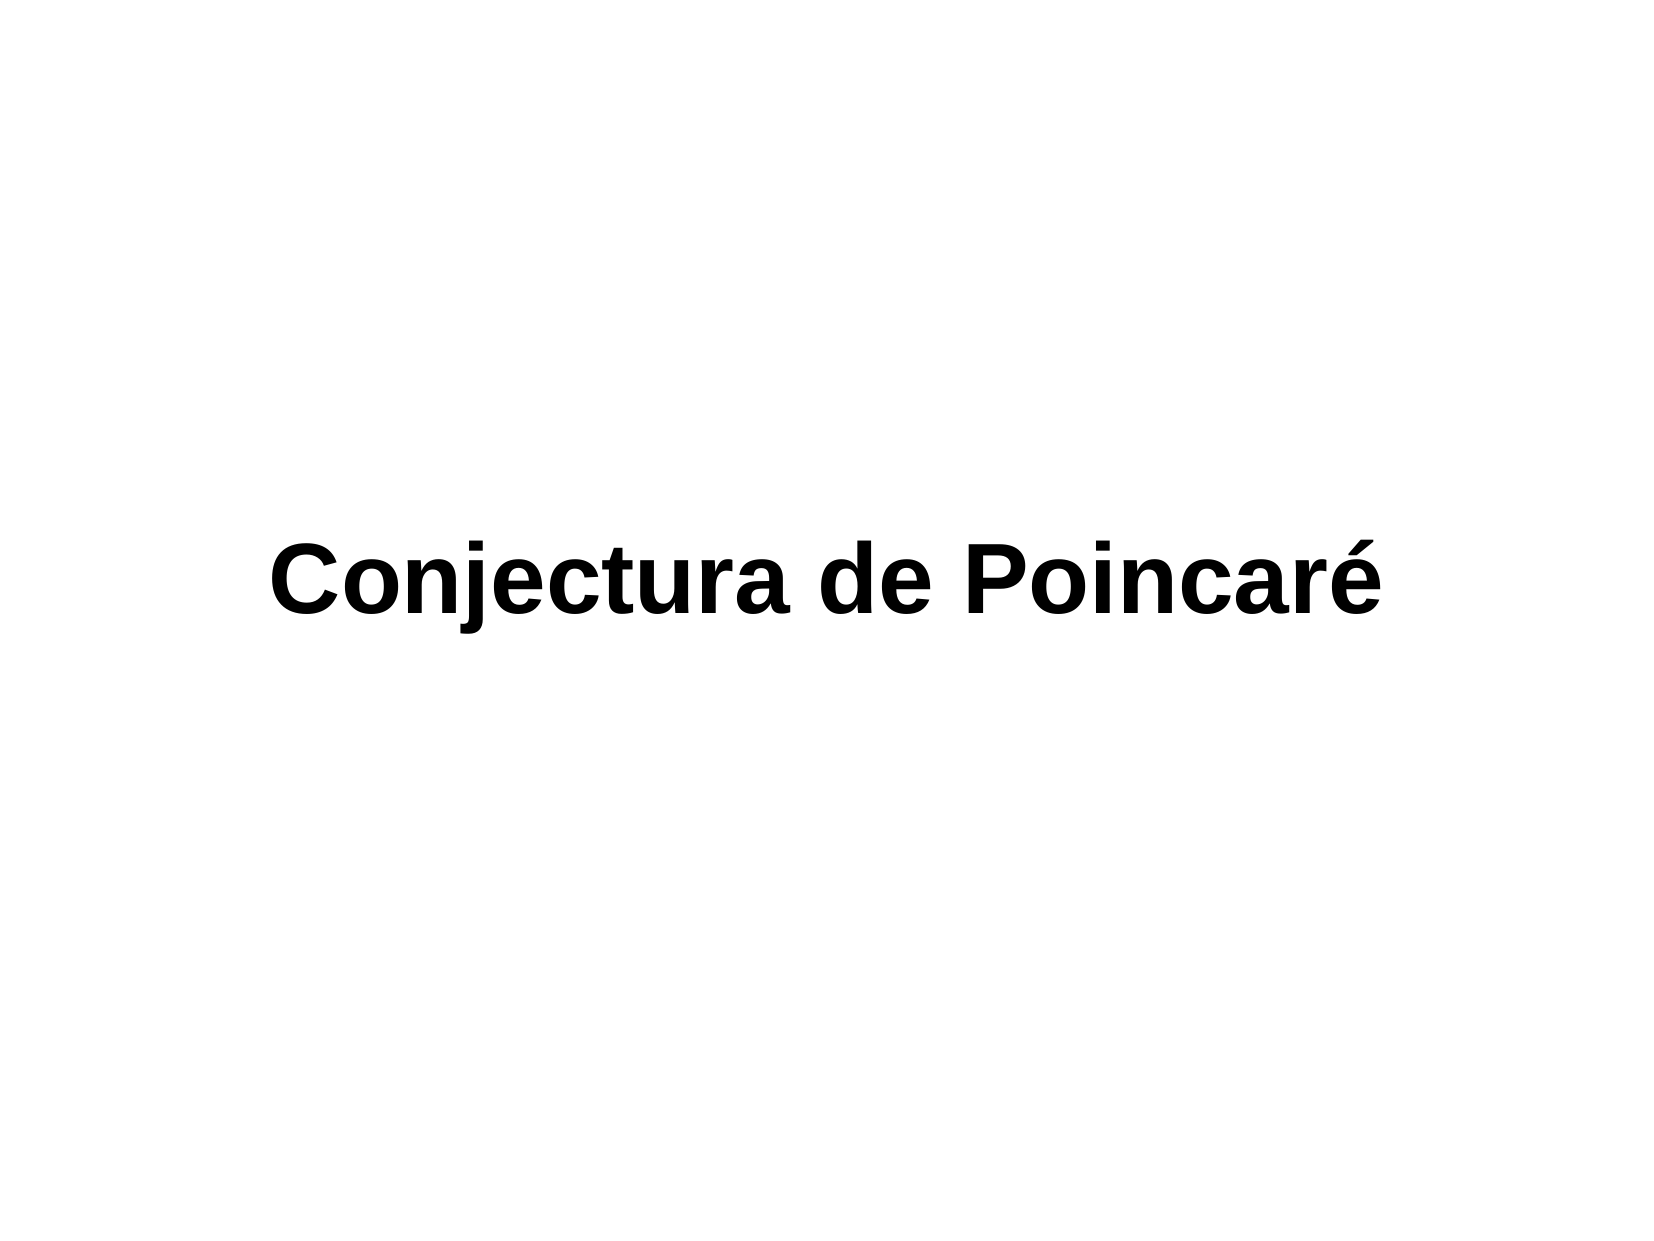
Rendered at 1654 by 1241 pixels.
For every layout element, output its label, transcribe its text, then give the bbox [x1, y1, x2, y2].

subtitle Conjectura de Poincaré [82, 49, 1571, 1109]
